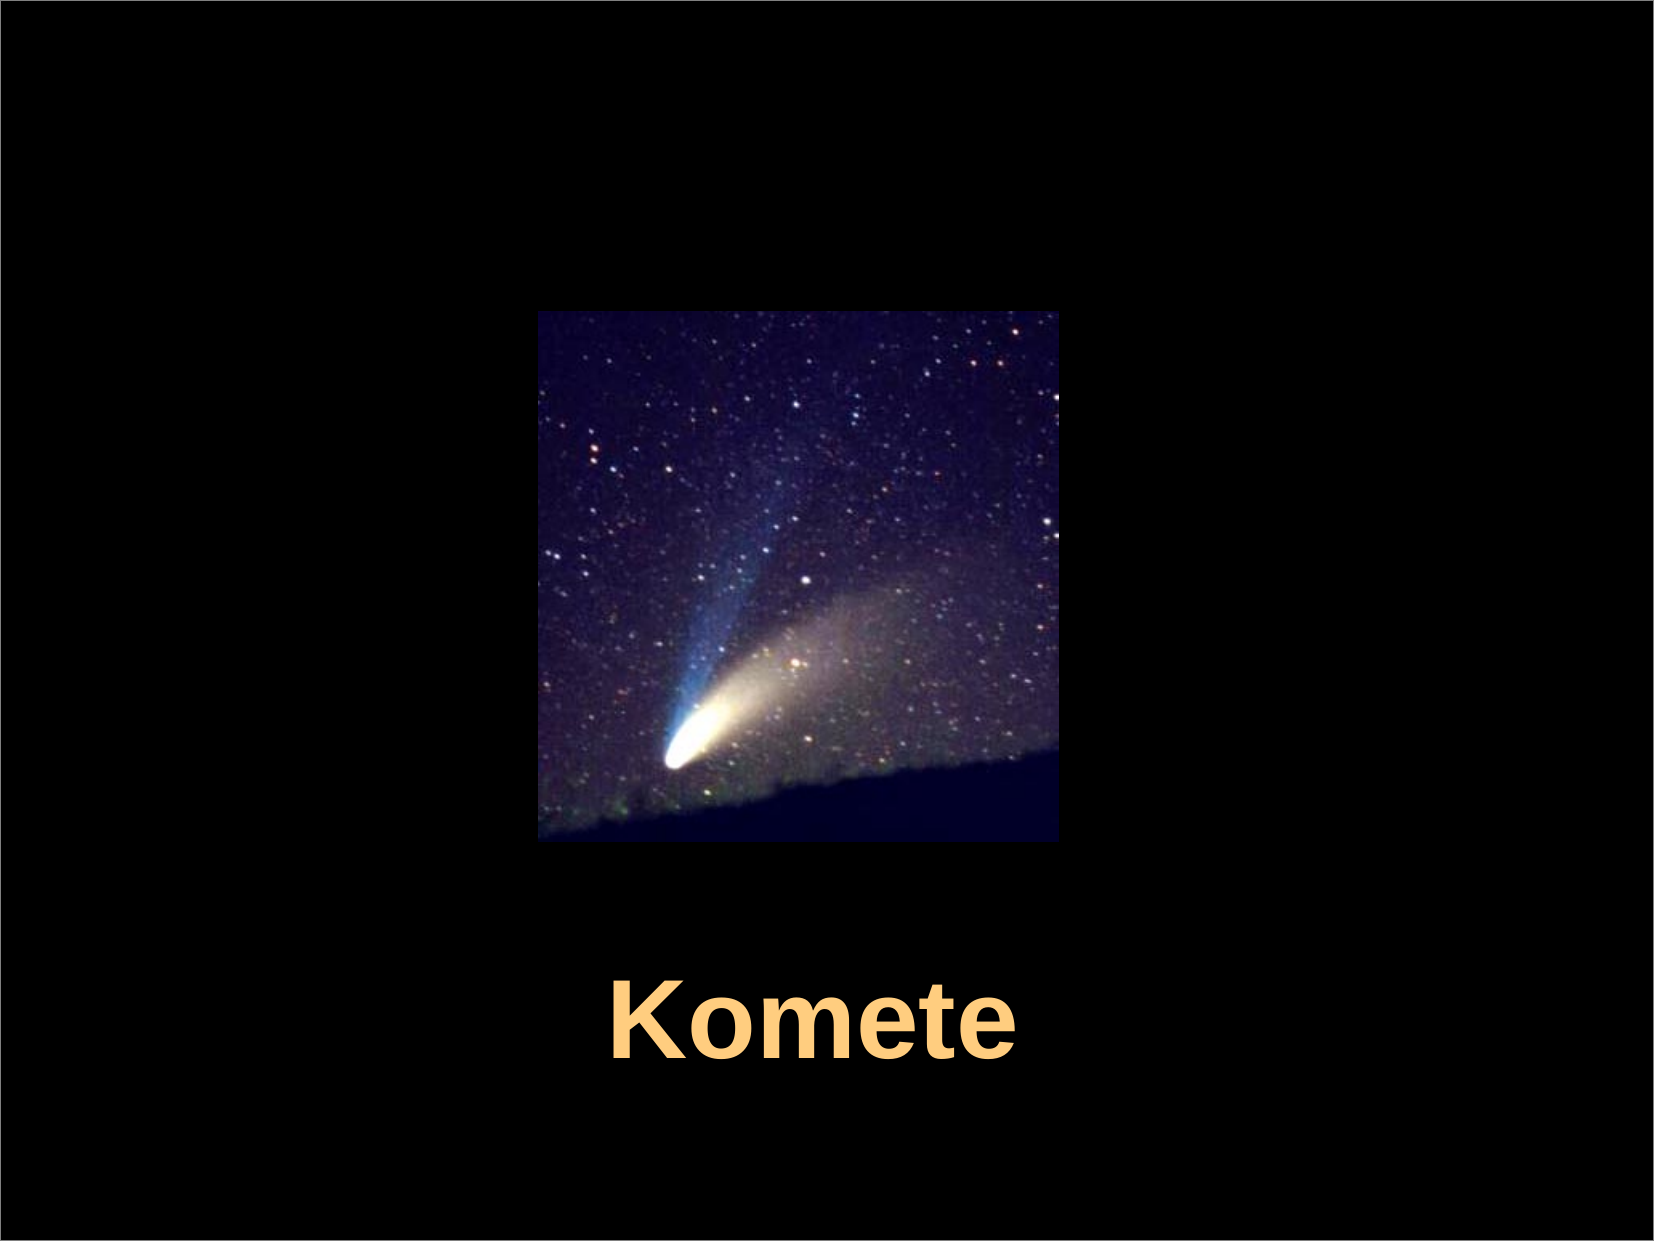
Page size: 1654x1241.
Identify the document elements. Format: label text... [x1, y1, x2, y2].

text_box [0, 0, 1654, 1241]
text_box Komete [234, 975, 1392, 1241]
picture [538, 311, 1059, 842]
